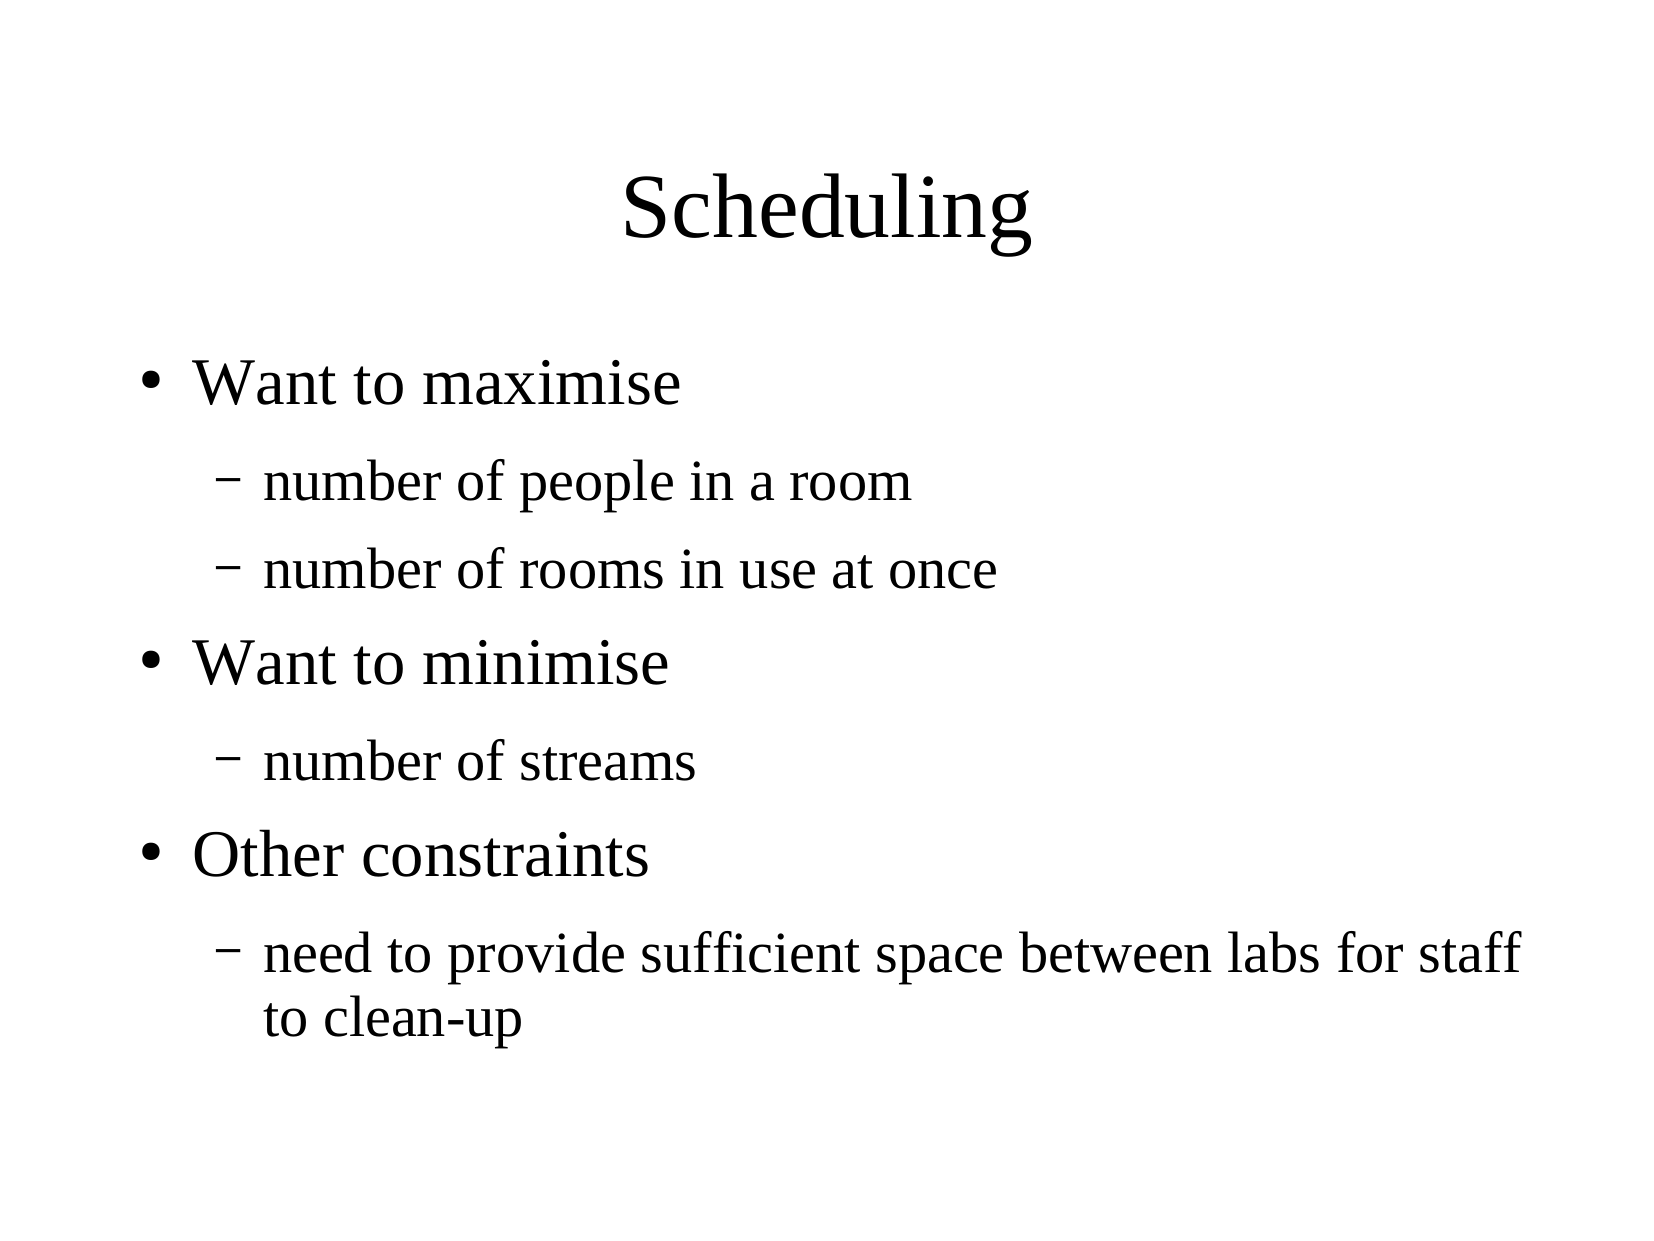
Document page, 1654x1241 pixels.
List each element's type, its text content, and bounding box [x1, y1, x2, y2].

list Want to maximise number of people in a room number of rooms in use at once Want to minimise number of streams Other constraints need to provide sufficient space between labs for staff to clean-up [121, 344, 1534, 1127]
title Scheduling [121, 102, 1534, 311]
